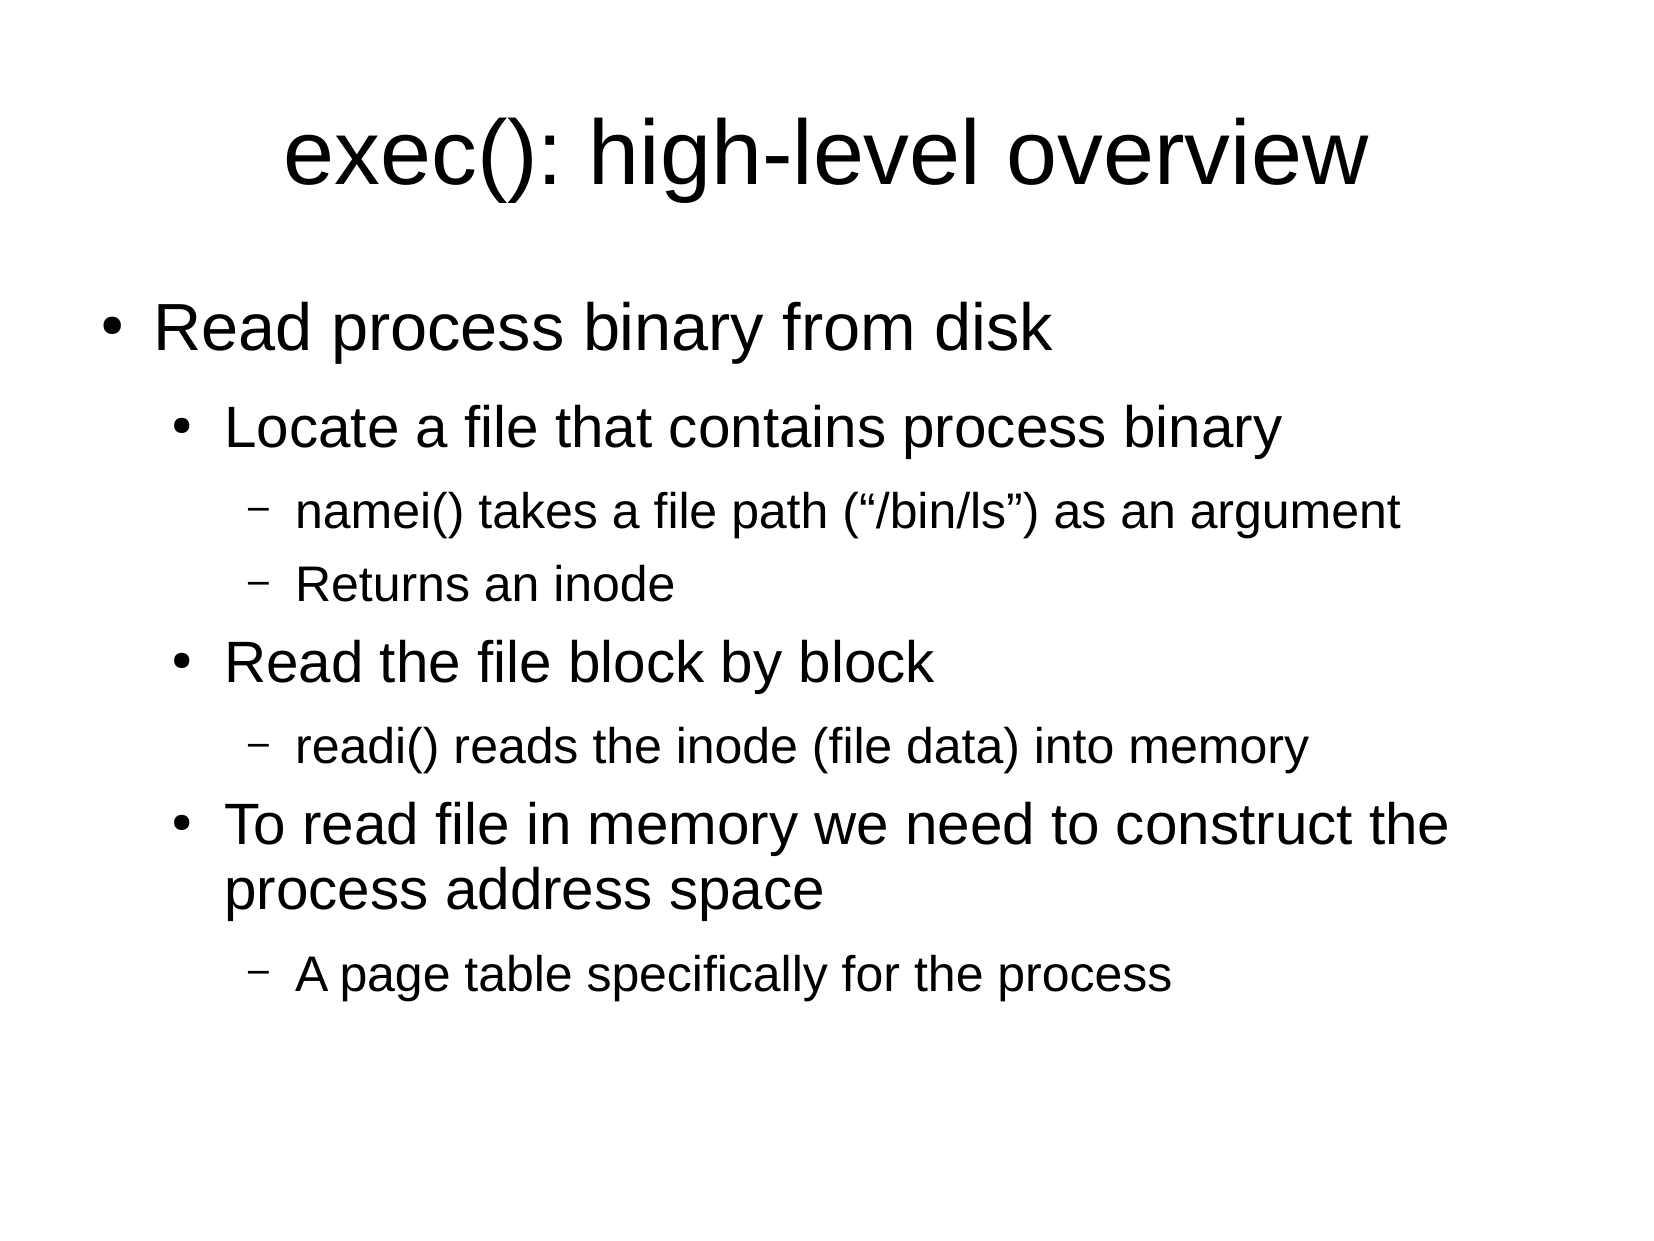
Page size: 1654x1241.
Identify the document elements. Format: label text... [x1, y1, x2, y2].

list Read process binary from disk Locate a file that contains process binary namei() takes a file path (“/bin/ls”) as an argument Returns an inode Read the file block by block readi() reads the inode (file data) into memory To read file in memory we need to construct the process address space A page table specifically for the process [82, 290, 1571, 1010]
title exec(): high-level overview [82, 49, 1571, 257]
